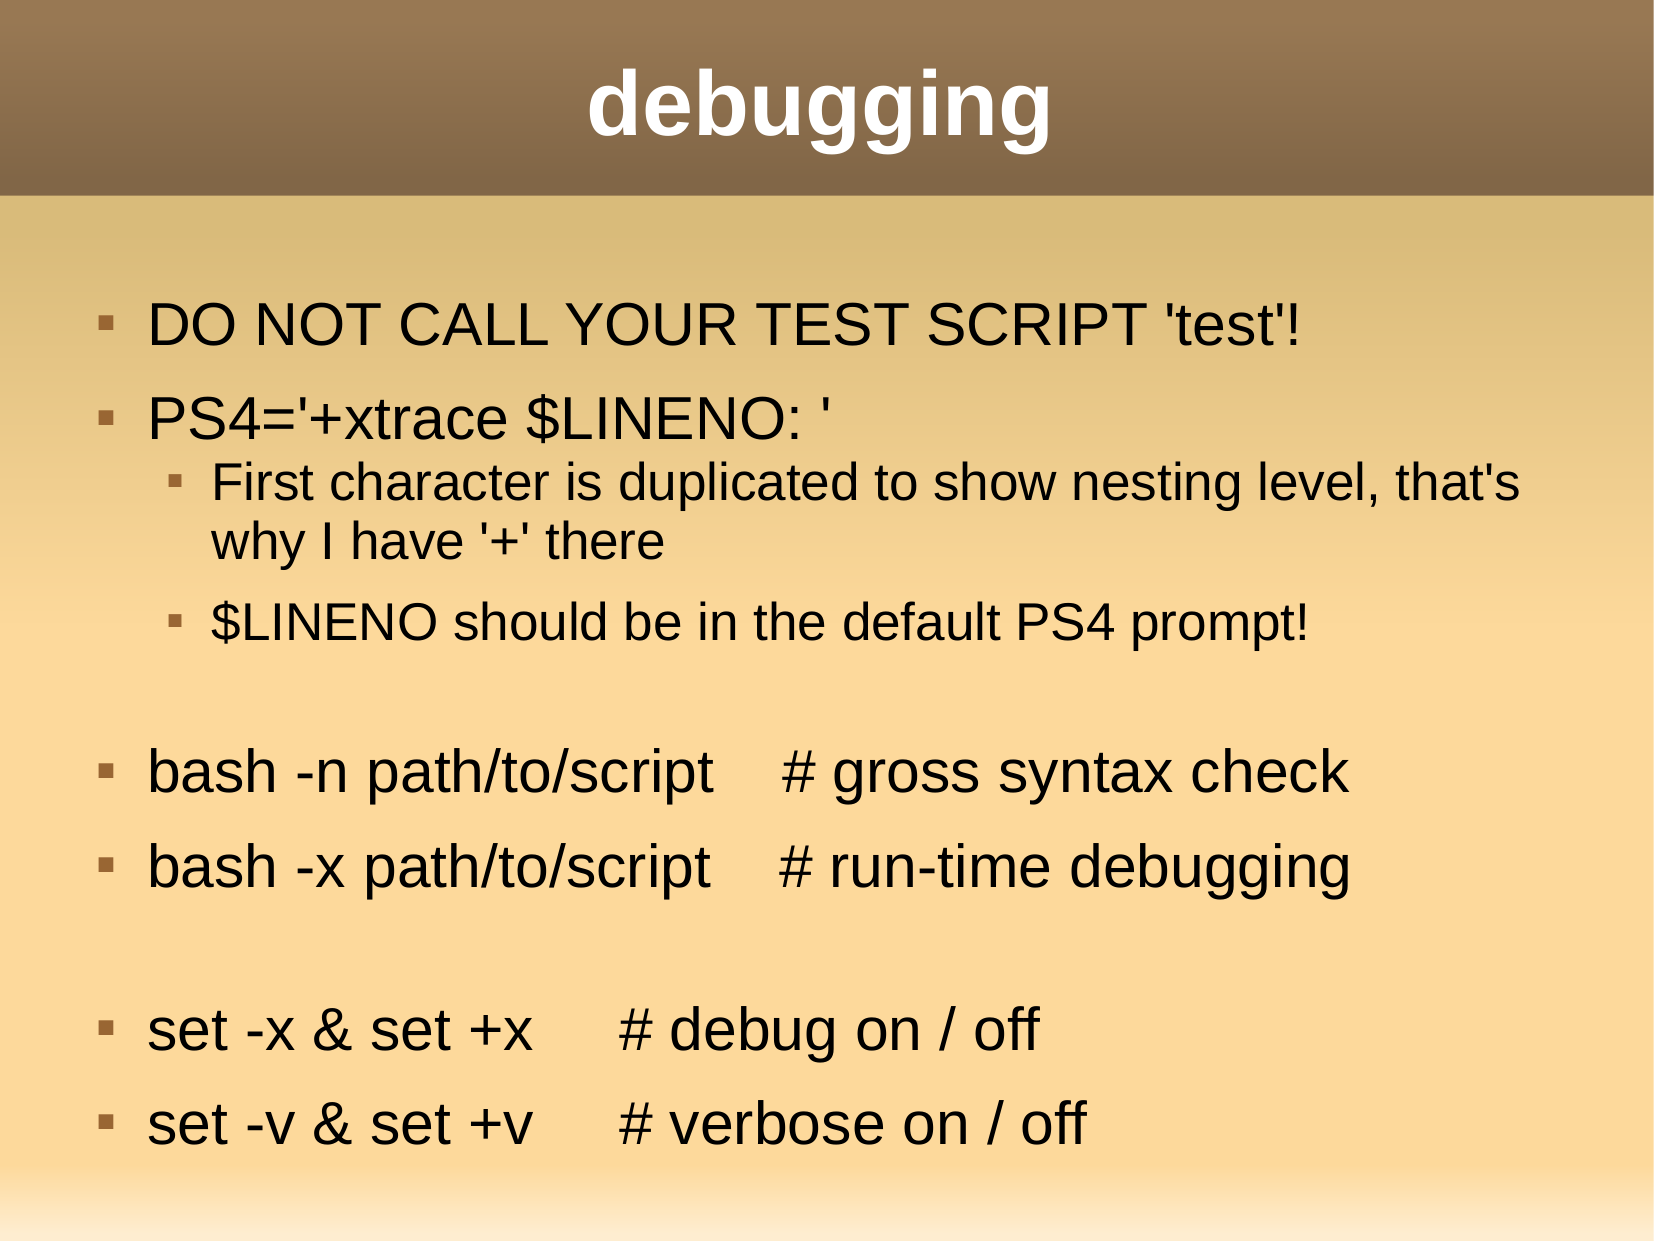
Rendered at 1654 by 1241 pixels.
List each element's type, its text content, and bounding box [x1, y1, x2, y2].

picture [0, 0, 1654, 1241]
list DO NOT CALL YOUR TEST SCRIPT 'test'! PS4='+xtrace $LINENO: ' First character is duplicated to show nesting level, that's why I have '+' there $LINENO should be in the default PS4 prompt! bash -n path/to/script # gross syntax check bash -x path/to/script # run-time debugging set -x & set +x # debug on / off set -v & set +v # verbose on / off [82, 290, 1571, 1165]
title debugging [76, 0, 1565, 208]
